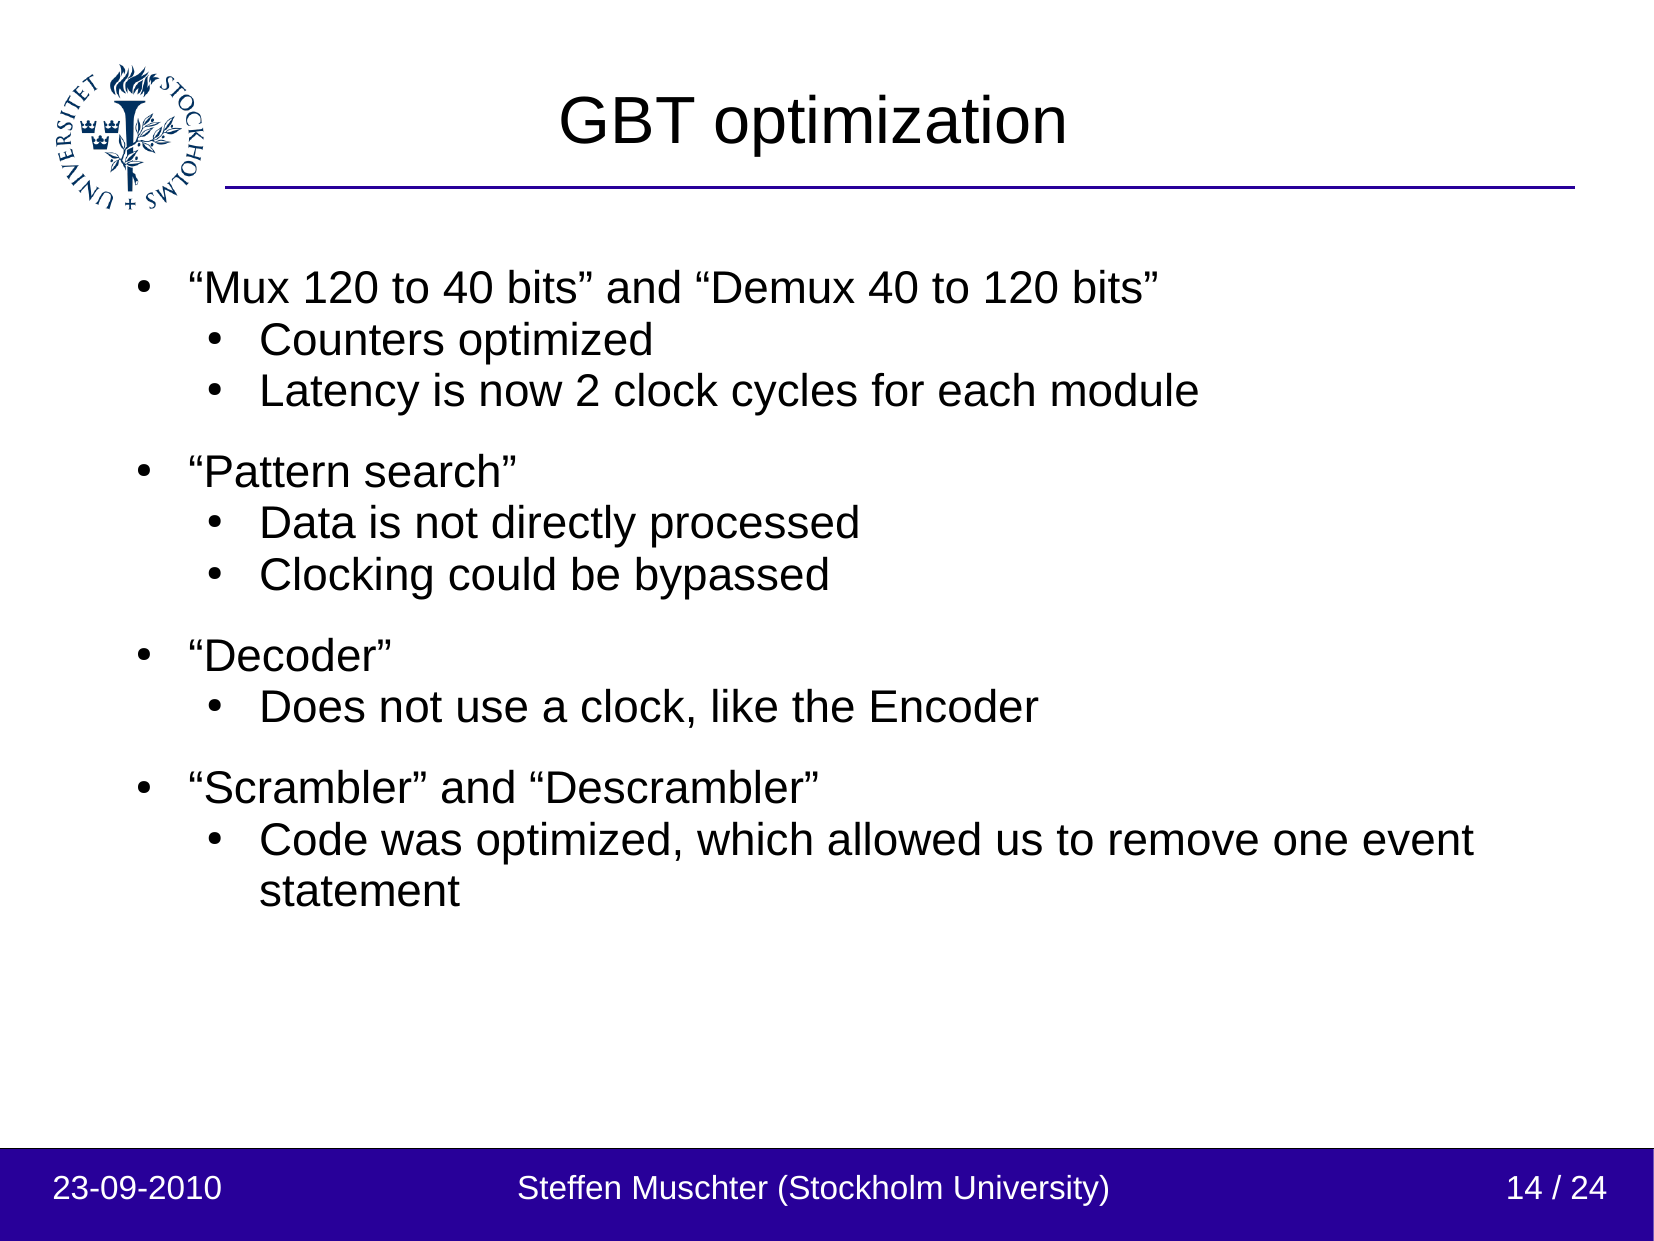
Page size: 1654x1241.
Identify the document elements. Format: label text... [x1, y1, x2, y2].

text_box GBT optimization [544, 75, 1085, 165]
picture [54, 64, 212, 215]
text_box “Mux 120 to 40 bits” and “Demux 40 to 120 bits” Counters optimized Latency is now 2 clock cycles for each module “Pattern search” Data is not directly processed Clocking could be bypassed “Decoder” Does not use a clock, like the Encoder “Scrambler” and “Descrambler” Code was optimized, which allowed us to remove one event statement [121, 255, 1576, 924]
text_box 14 / 24 [1403, 1162, 1623, 1215]
